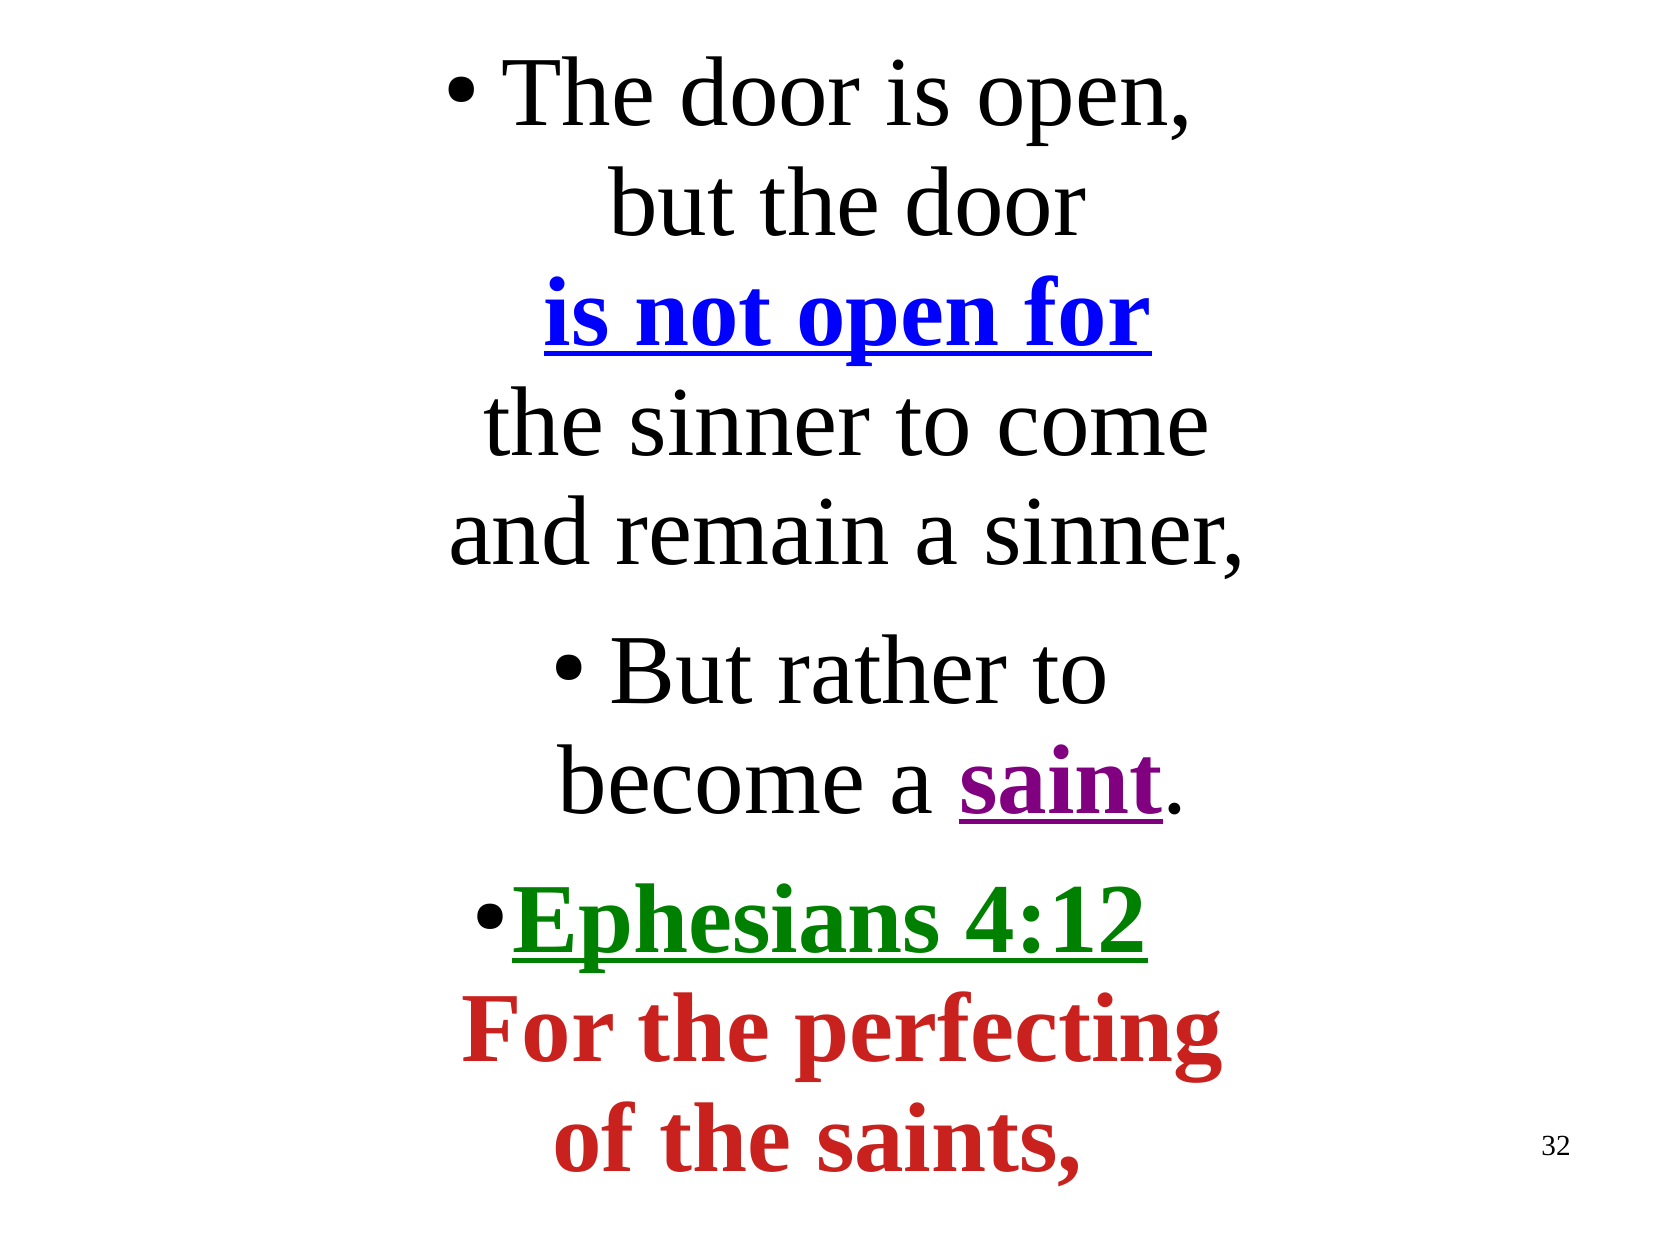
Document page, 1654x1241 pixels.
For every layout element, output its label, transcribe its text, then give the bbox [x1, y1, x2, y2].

list The door is open, but the door is not open for the sinner to come and remain a sinner, But rather to become a saint. Ephesians 4:12 For the perfecting of the saints, [37, 37, 1613, 1201]
